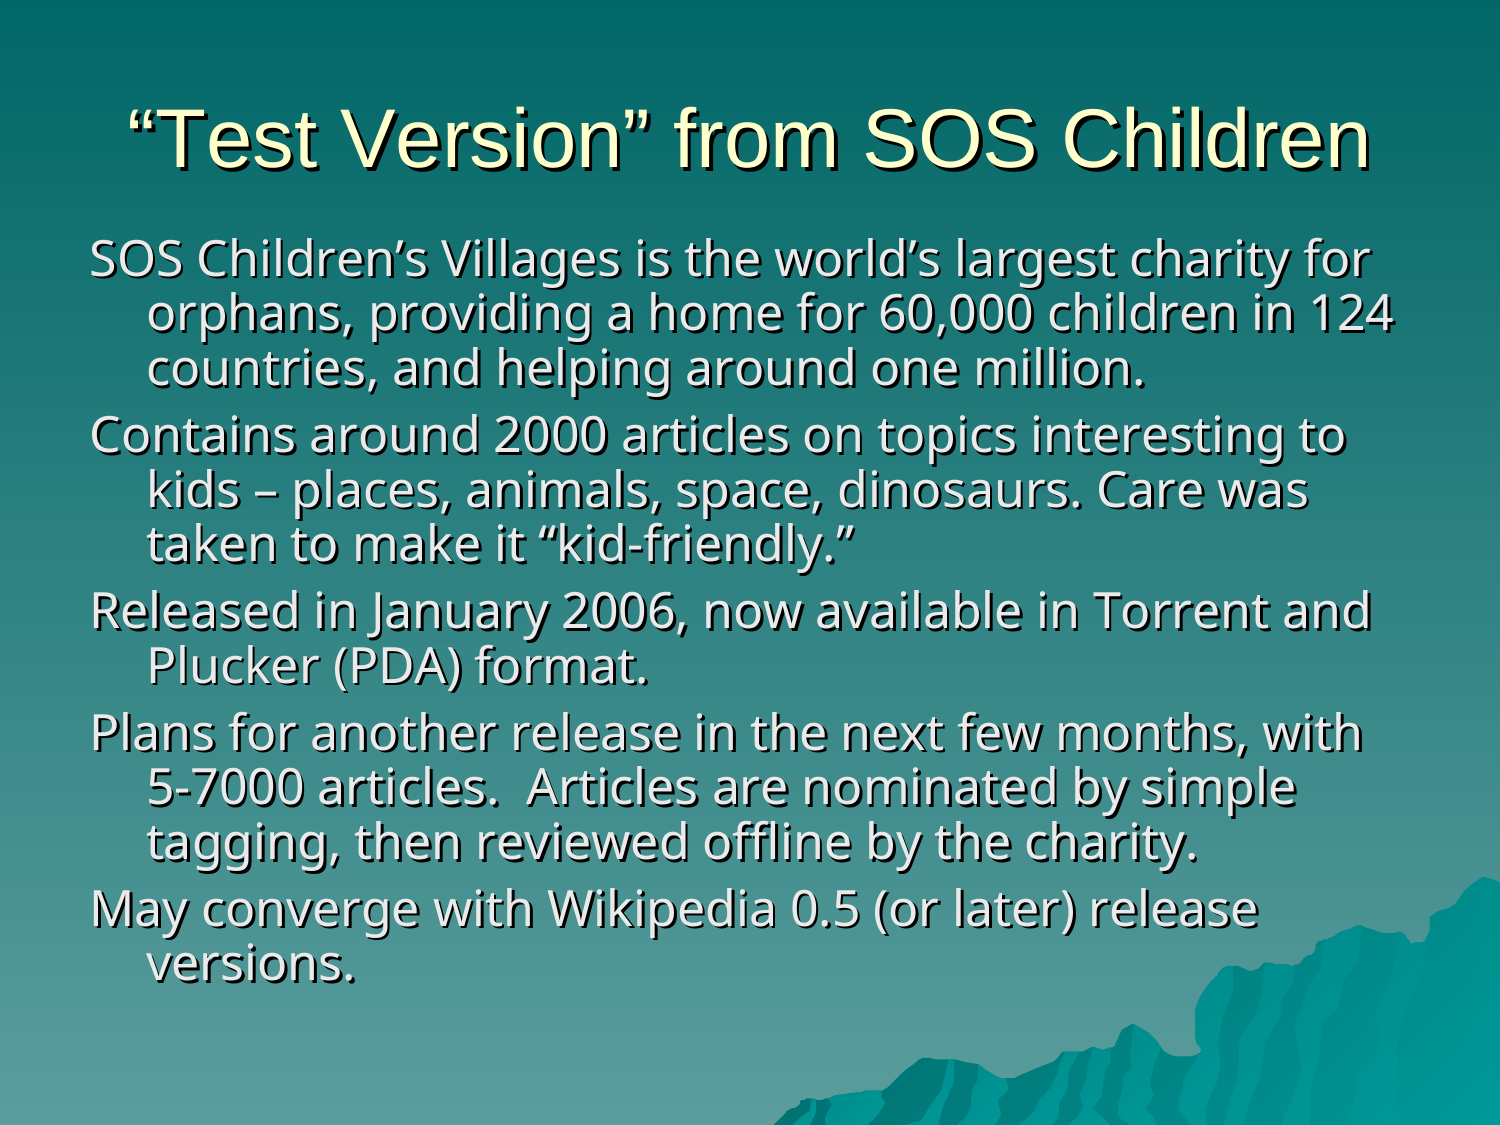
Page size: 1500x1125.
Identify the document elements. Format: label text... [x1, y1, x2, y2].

title “Test Version” from SOS Children [75, 45, 1426, 224]
list SOS Children’s Villages is the world’s largest charity for orphans, providing a home for 60,000 children in 124 countries, and helping around one million. Contains around 2000 articles on topics interesting to kids – places, animals, space, dinosaurs. Care was taken to make it “kid-friendly.” Released in January 2006, now available in Torrent and Plucker (PDA) format. Plans for another release in the next few months, with 5-7000 articles. Articles are nominated by simple tagging, then reviewed offline by the charity. May converge with Wikipedia 0.5 (or later) release versions. [75, 224, 1426, 1118]
